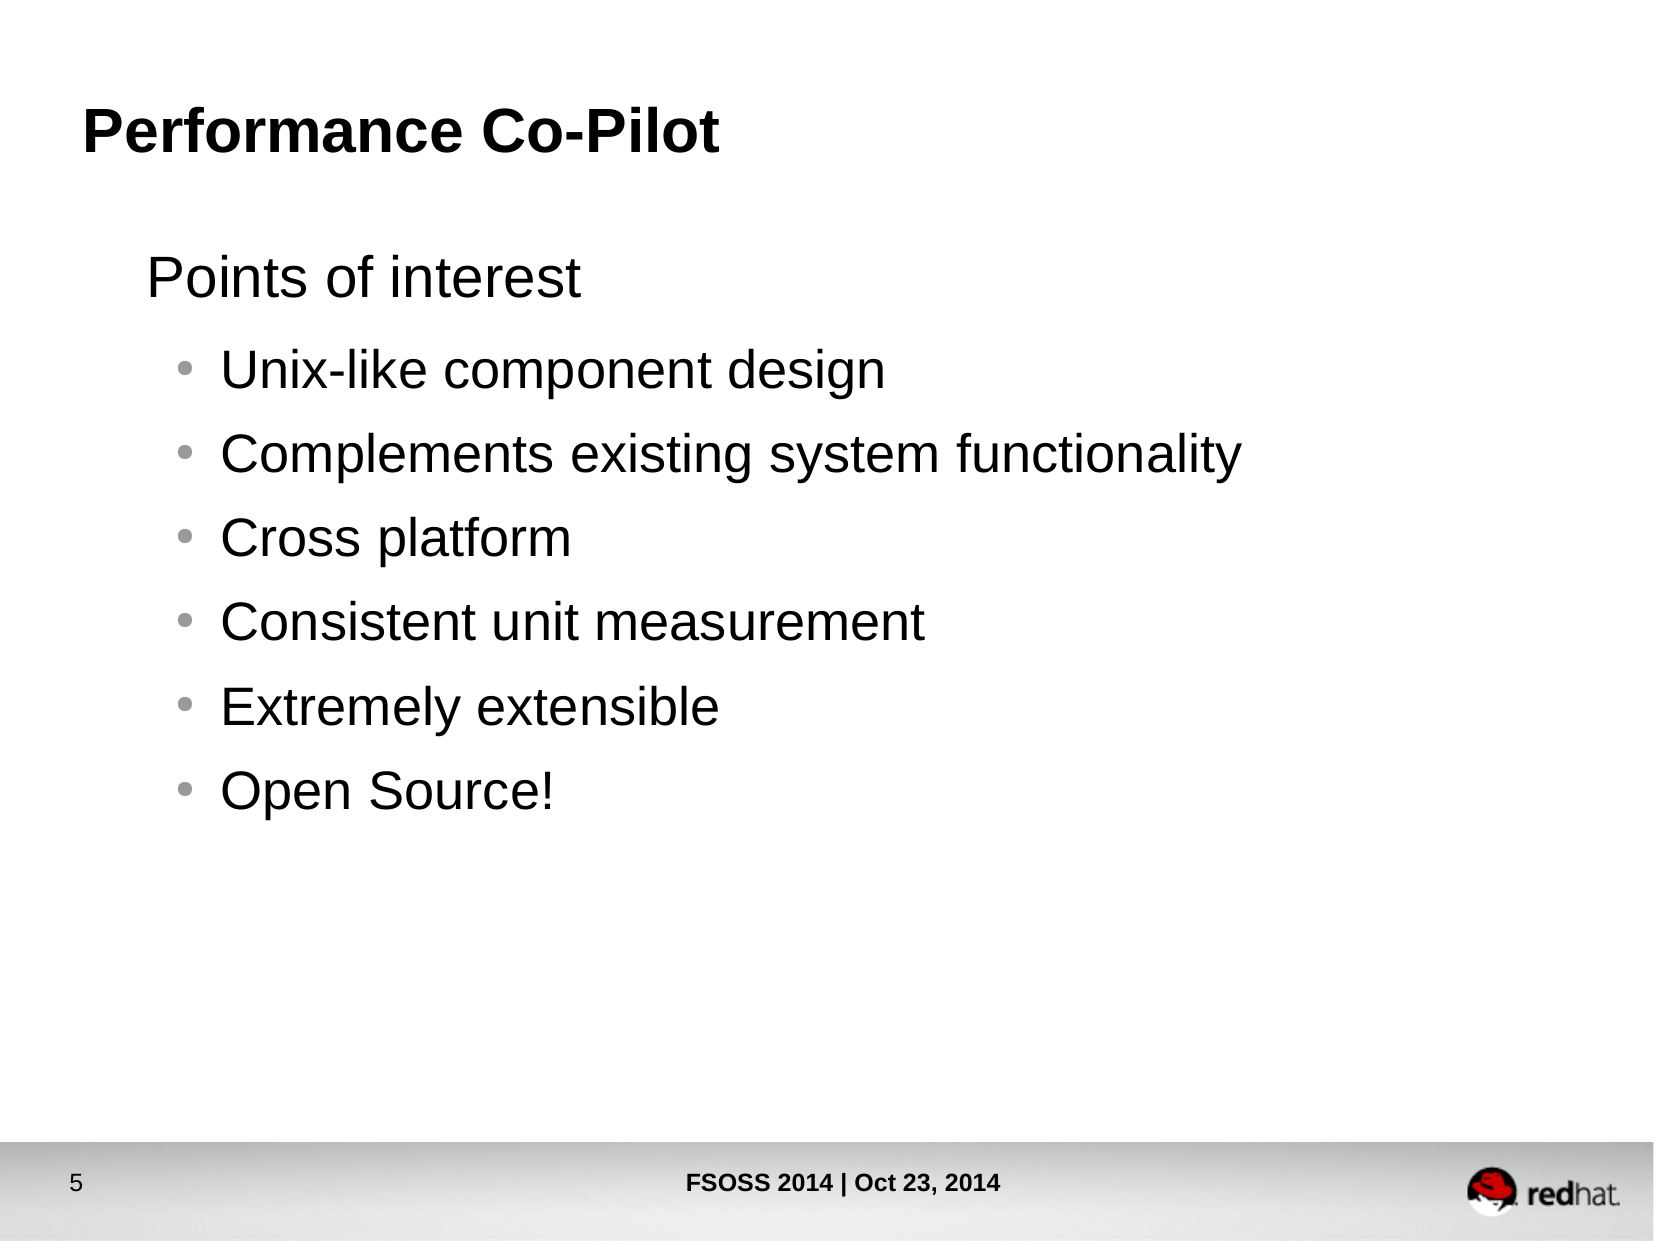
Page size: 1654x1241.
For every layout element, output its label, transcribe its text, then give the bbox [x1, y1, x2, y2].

list Points of interest Unix-like component design Complements existing system functionality Cross platform Consistent unit measurement Extremely extensible Open Source! [86, 244, 1576, 1039]
title Performance Co-Pilot [82, 37, 1571, 226]
picture [0, 1142, 1654, 1241]
